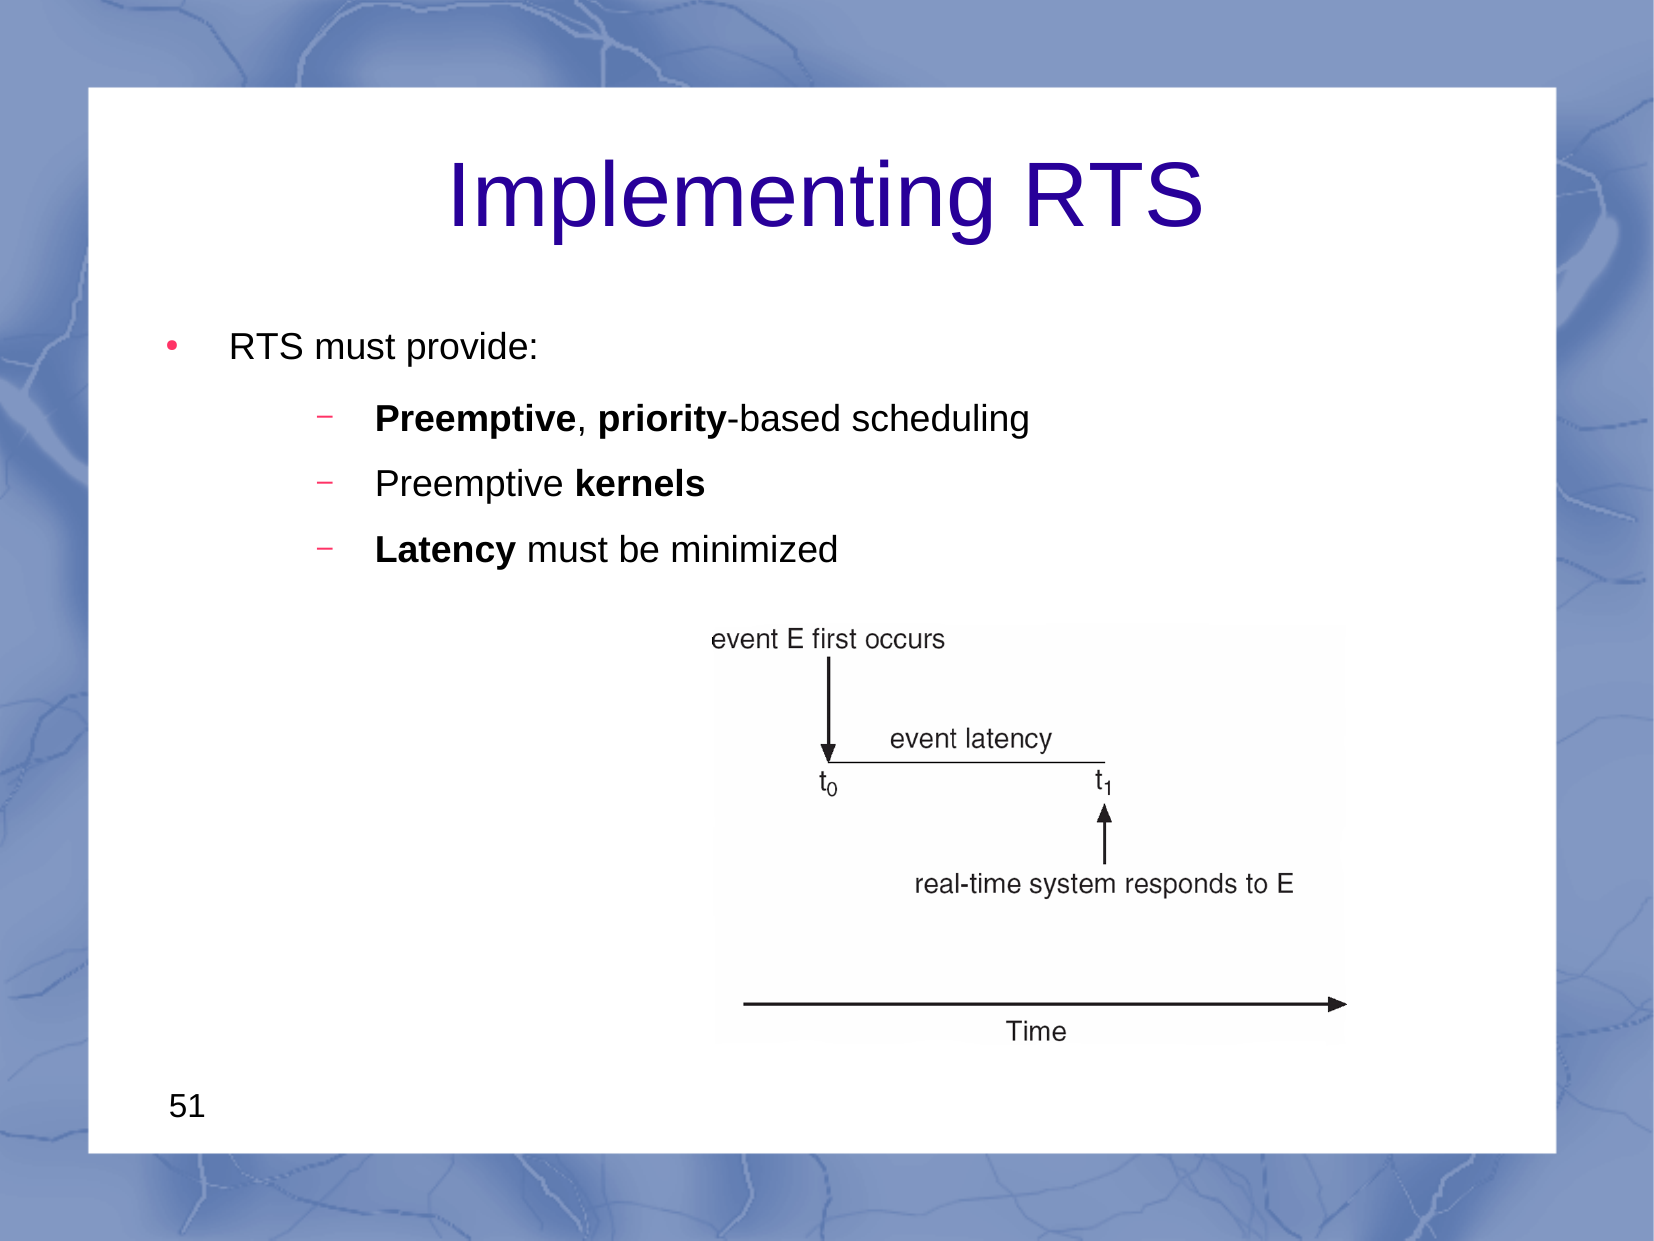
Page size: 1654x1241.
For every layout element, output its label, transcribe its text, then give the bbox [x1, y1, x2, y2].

list RTS must provide: Preemptive, priority-based scheduling Preemptive kernels Latency must be minimized [147, 325, 1506, 1045]
picture [0, 0, 1654, 1241]
title Implementing RTS [118, 90, 1536, 298]
